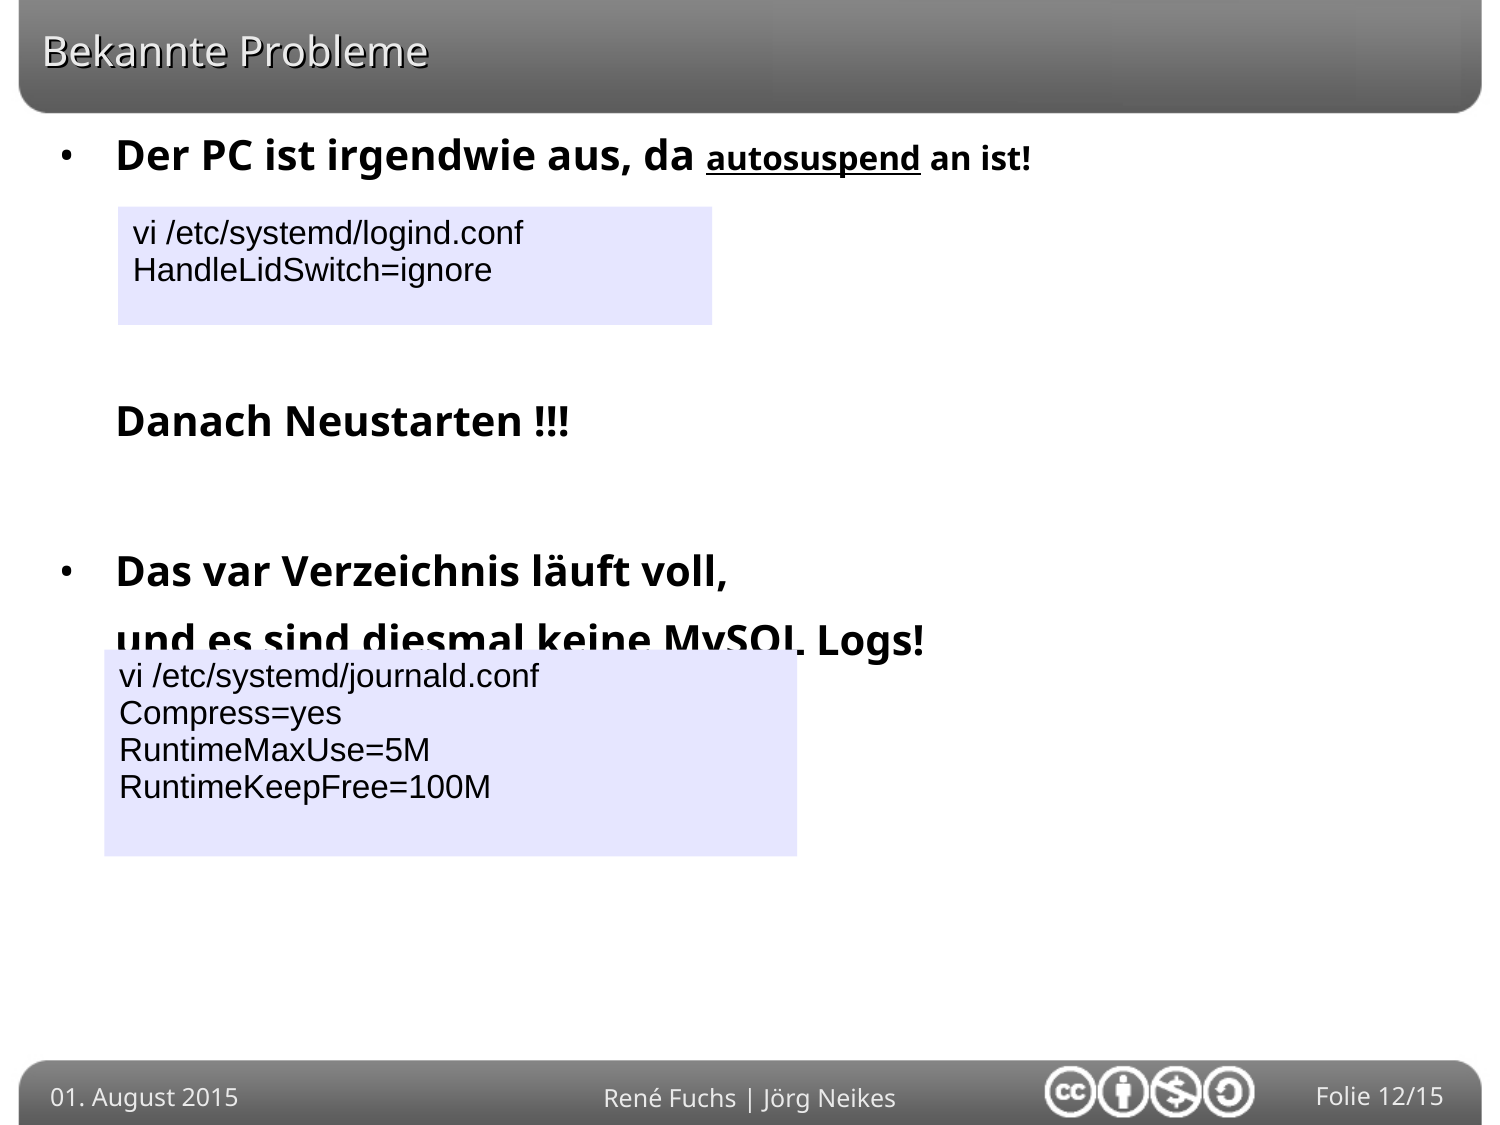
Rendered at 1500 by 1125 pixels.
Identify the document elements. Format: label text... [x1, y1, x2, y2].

title Bekannte Probleme [41, 0, 1002, 123]
list Der PC ist irgendwie aus, da autosuspend an ist! Danach Neustarten !!! Das var Verzeichnis läuft voll, und es sind diesmal keine MySQL Logs! [59, 125, 1447, 1059]
text_box vi /etc/systemd/journald.conf Compress=yes RuntimeMaxUse=5M RuntimeKeepFree=100M [104, 649, 798, 857]
text_box vi /etc/systemd/logind.conf HandleLidSwitch=ignore [118, 206, 713, 325]
picture [0, 0, 1500, 1125]
